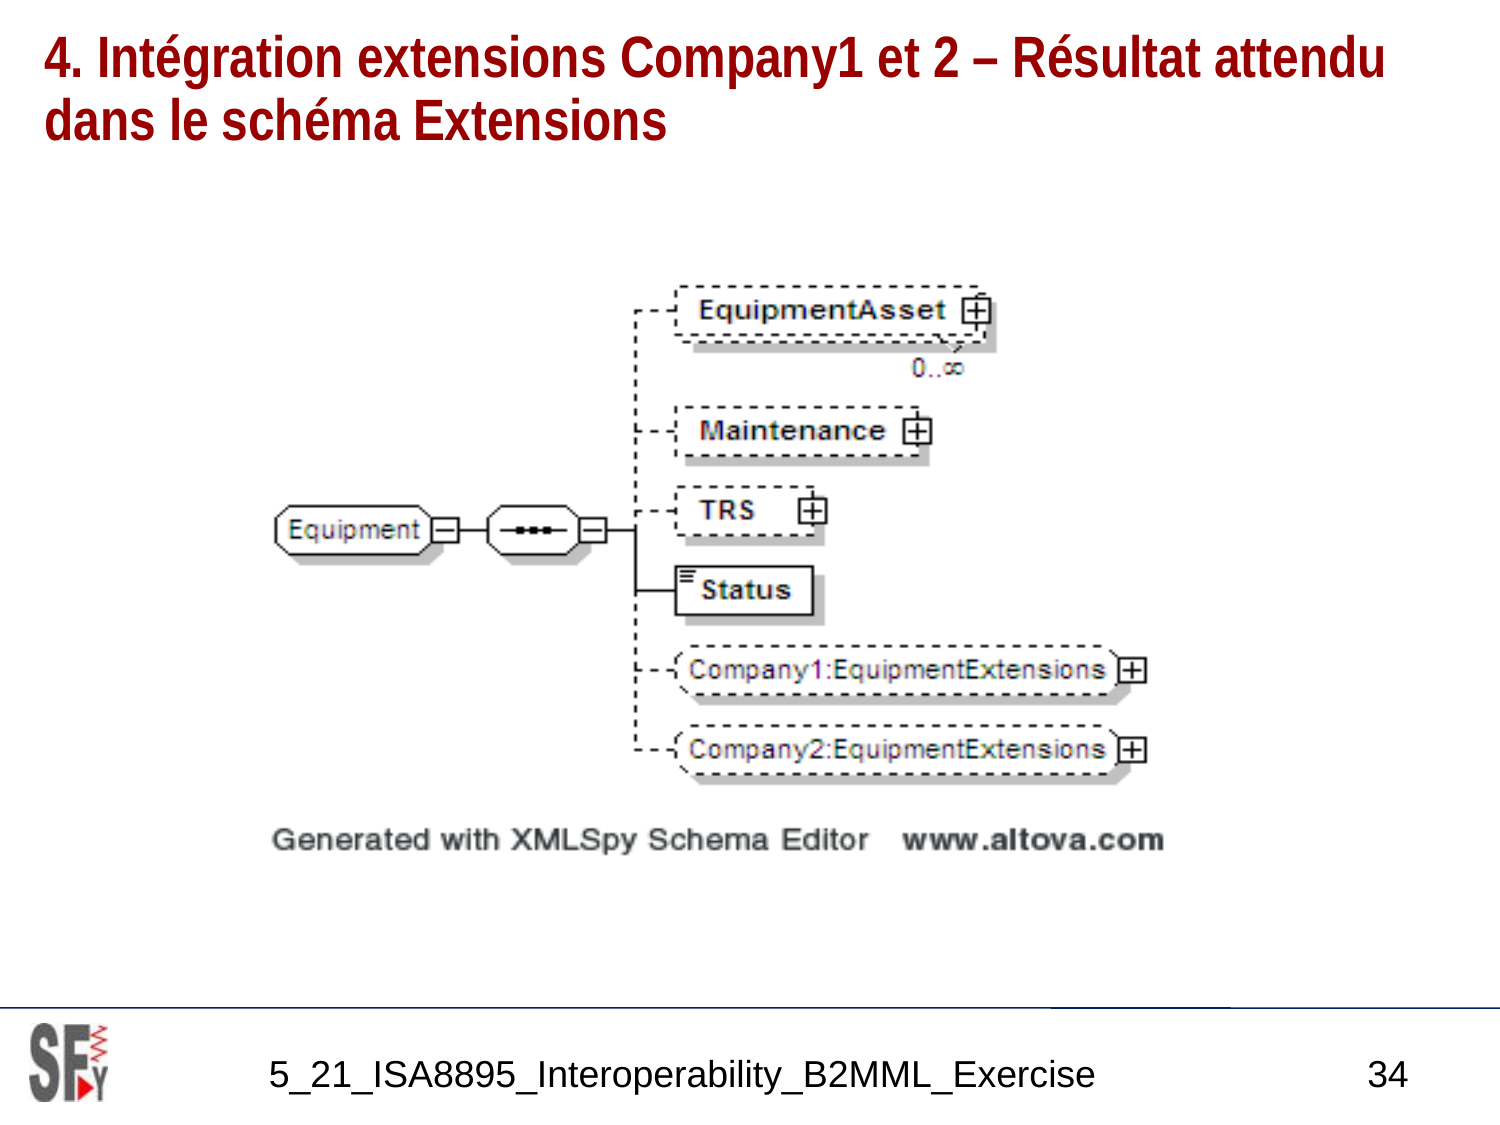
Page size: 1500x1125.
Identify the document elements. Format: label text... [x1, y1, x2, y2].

title 4. Intégration extensions Company1 et 2 – Résultat attendu dans le schéma Extensions [29, 12, 1471, 138]
picture [262, 274, 1188, 858]
slide_number <numéro> [1352, 1034, 1490, 1103]
picture [29, 1023, 108, 1102]
footer 5_21_ISA8895_Interoperability_B2MML_Exercise [253, 1034, 1336, 1103]
